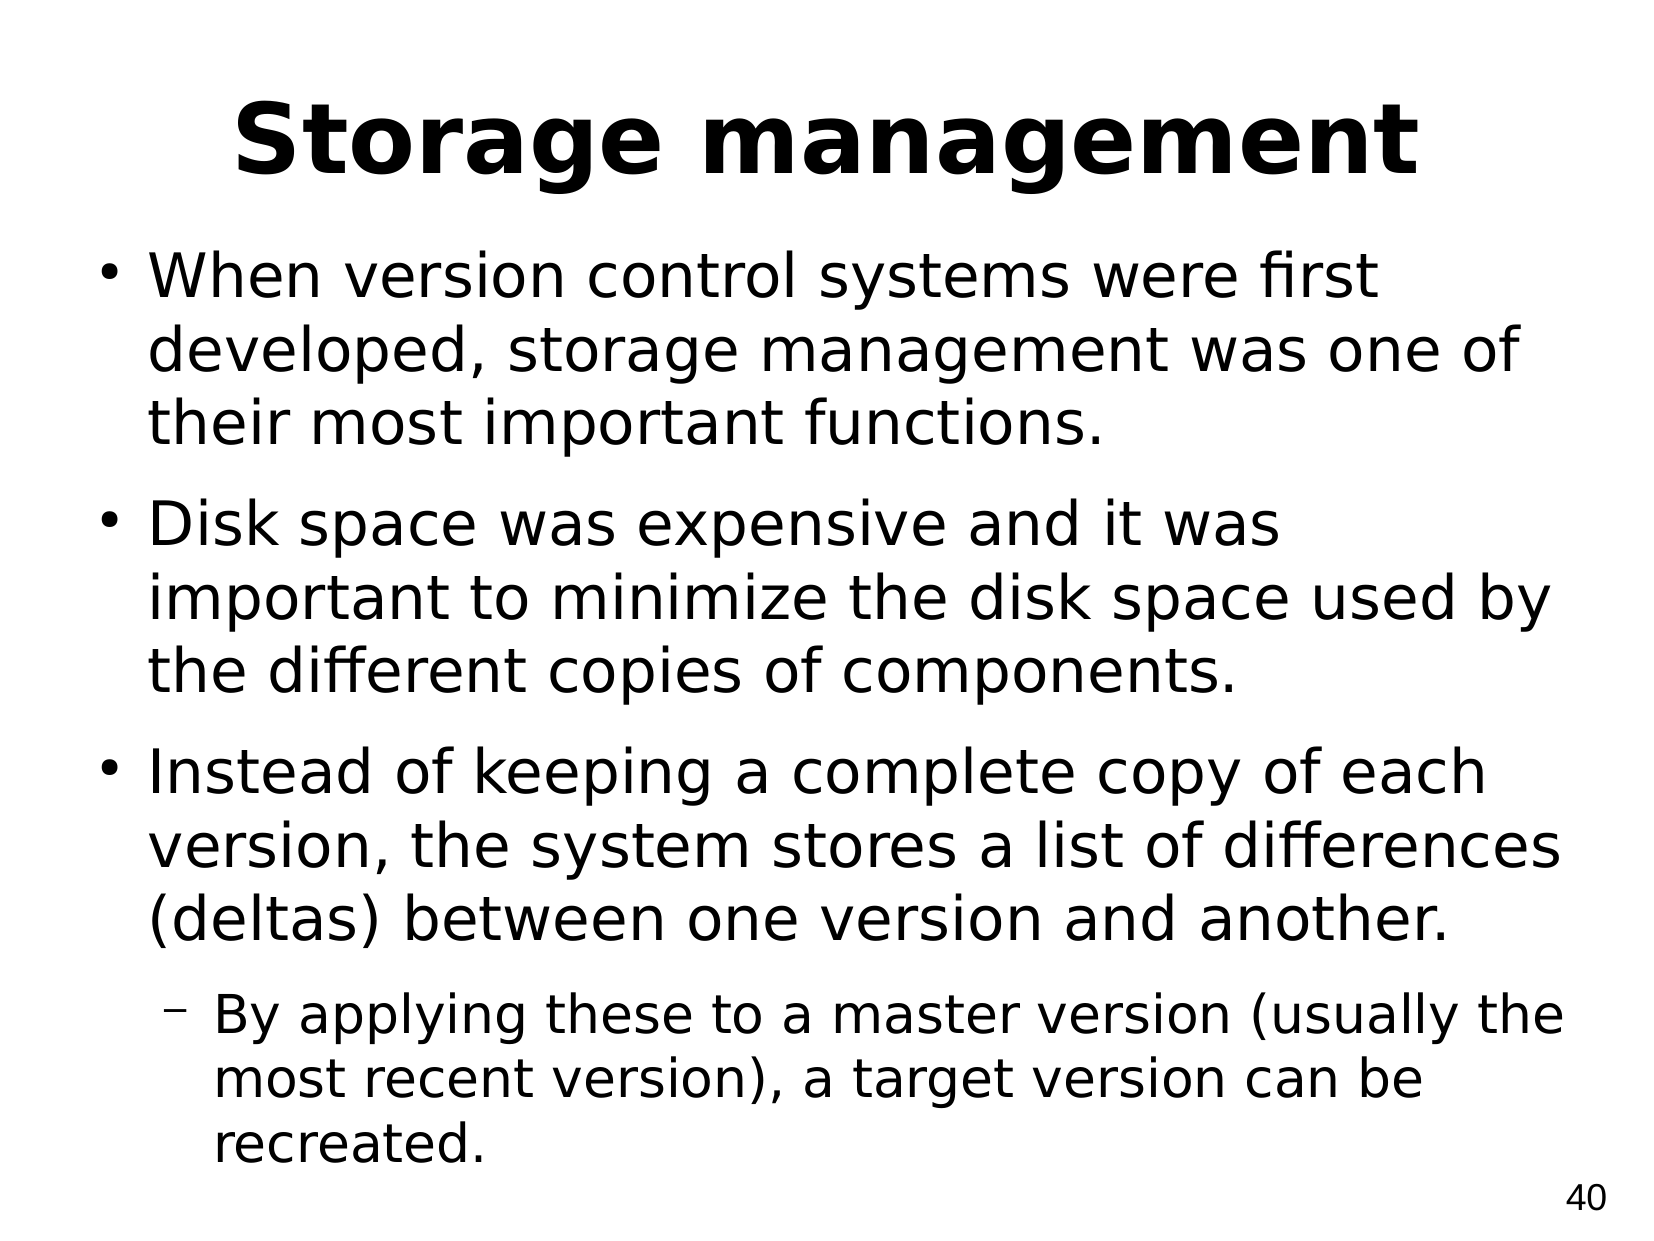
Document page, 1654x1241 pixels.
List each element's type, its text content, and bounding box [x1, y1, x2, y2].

list When version control systems were first developed, storage management was one of their most important functions. Disk space was expensive and it was important to minimize the disk space used by the different copies of components. Instead of keeping a complete copy of each version, the system stores a list of differences (deltas) between one version and another. By applying these to a master version (usually the most recent version), a target version can be recreated. [82, 236, 1571, 1205]
title Storage management [82, 61, 1571, 207]
